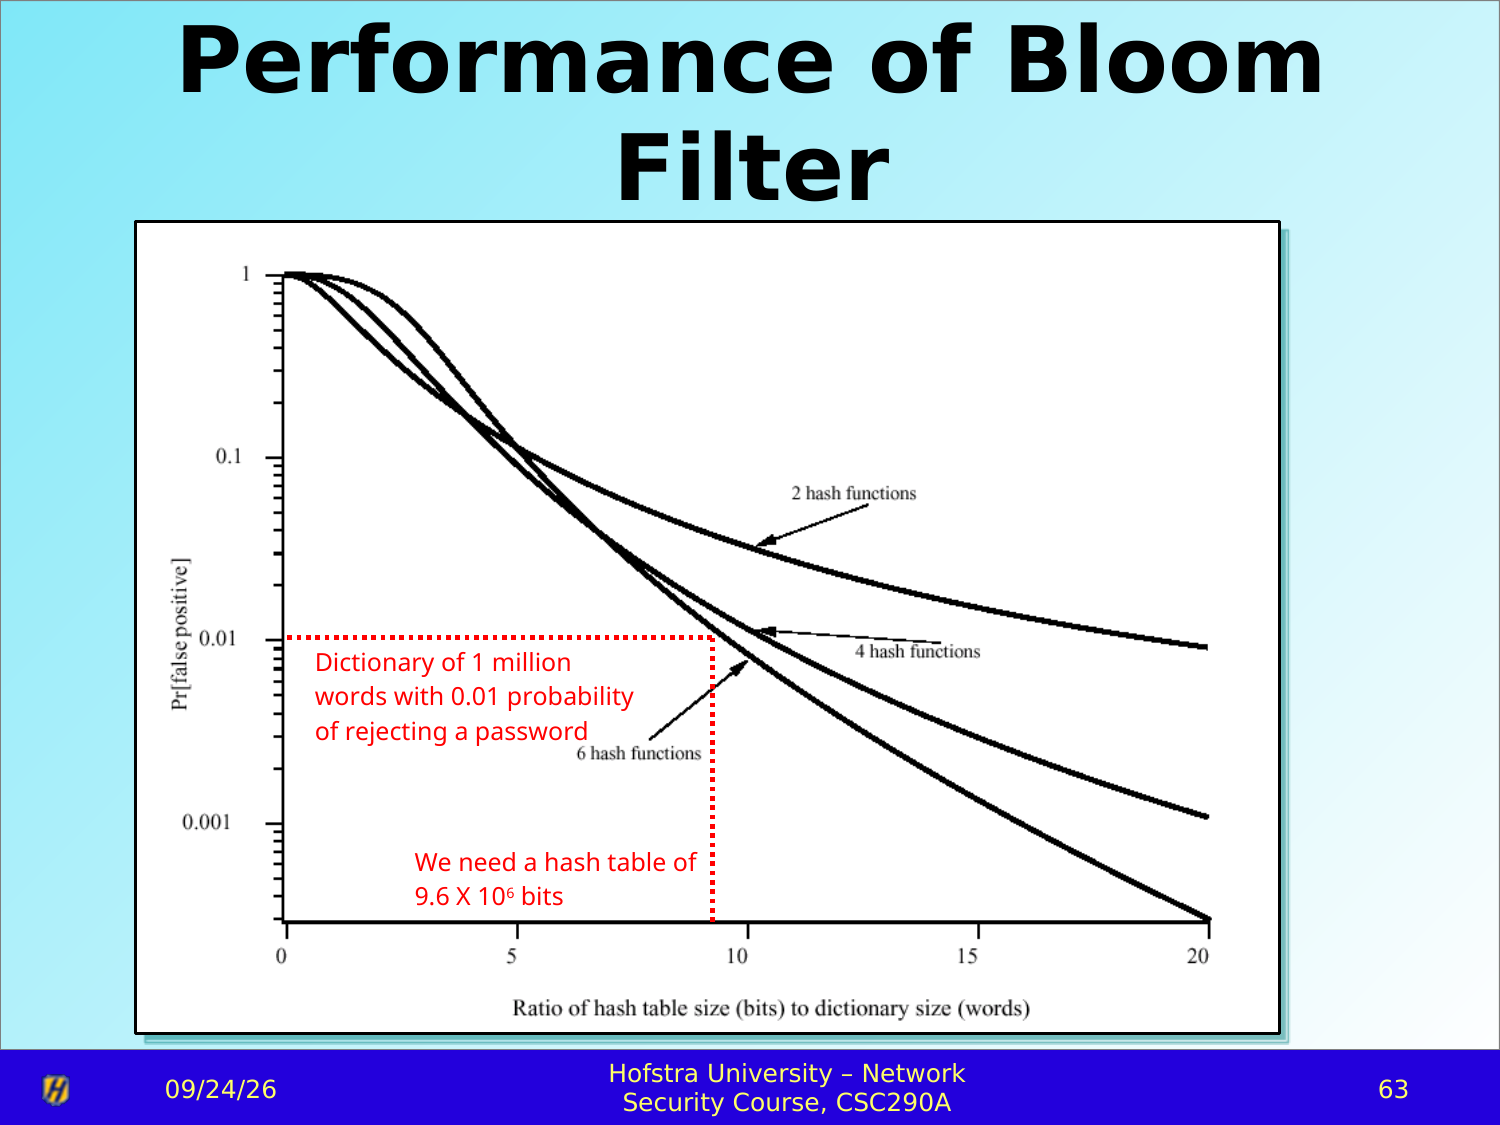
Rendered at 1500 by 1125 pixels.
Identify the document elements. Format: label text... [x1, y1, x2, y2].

text_box We need a hash table of 9.6 X 106 bits [399, 837, 713, 921]
title Performance of Bloom Filter [112, 0, 1391, 230]
picture [137, 222, 1279, 1033]
picture [37, 1072, 76, 1110]
text_box Dictionary of 1 million words with 0.01 probability of rejecting a password [300, 637, 650, 755]
